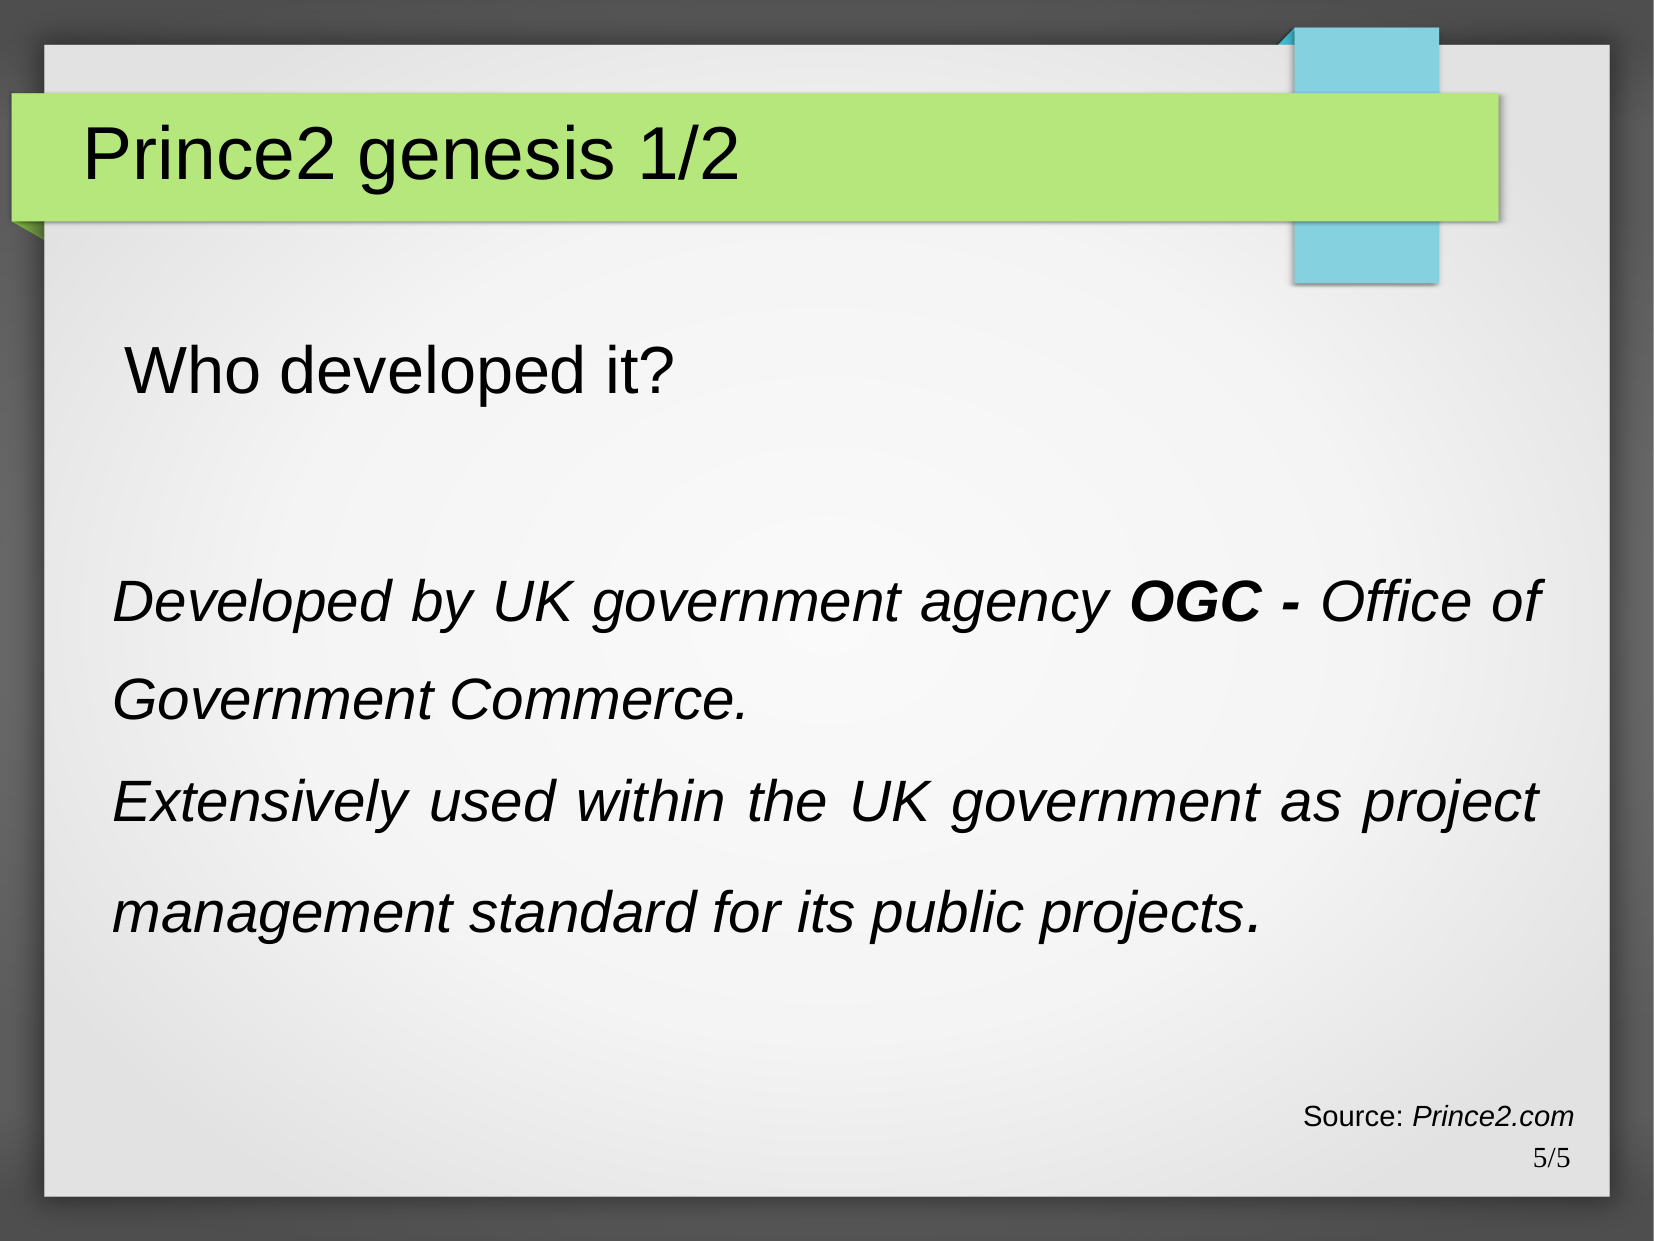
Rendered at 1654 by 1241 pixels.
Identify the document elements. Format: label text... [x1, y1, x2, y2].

text_box Source: Prince2.com [1288, 1092, 1591, 1141]
picture [0, 0, 1654, 1241]
list Who developed it? Developed by UK government agency OGC - Office of Government Commerce. Extensively used within the UK government as project management standard for its public projects. [82, 295, 1571, 1015]
title Prince2 genesis 1/2 [82, 94, 1264, 213]
